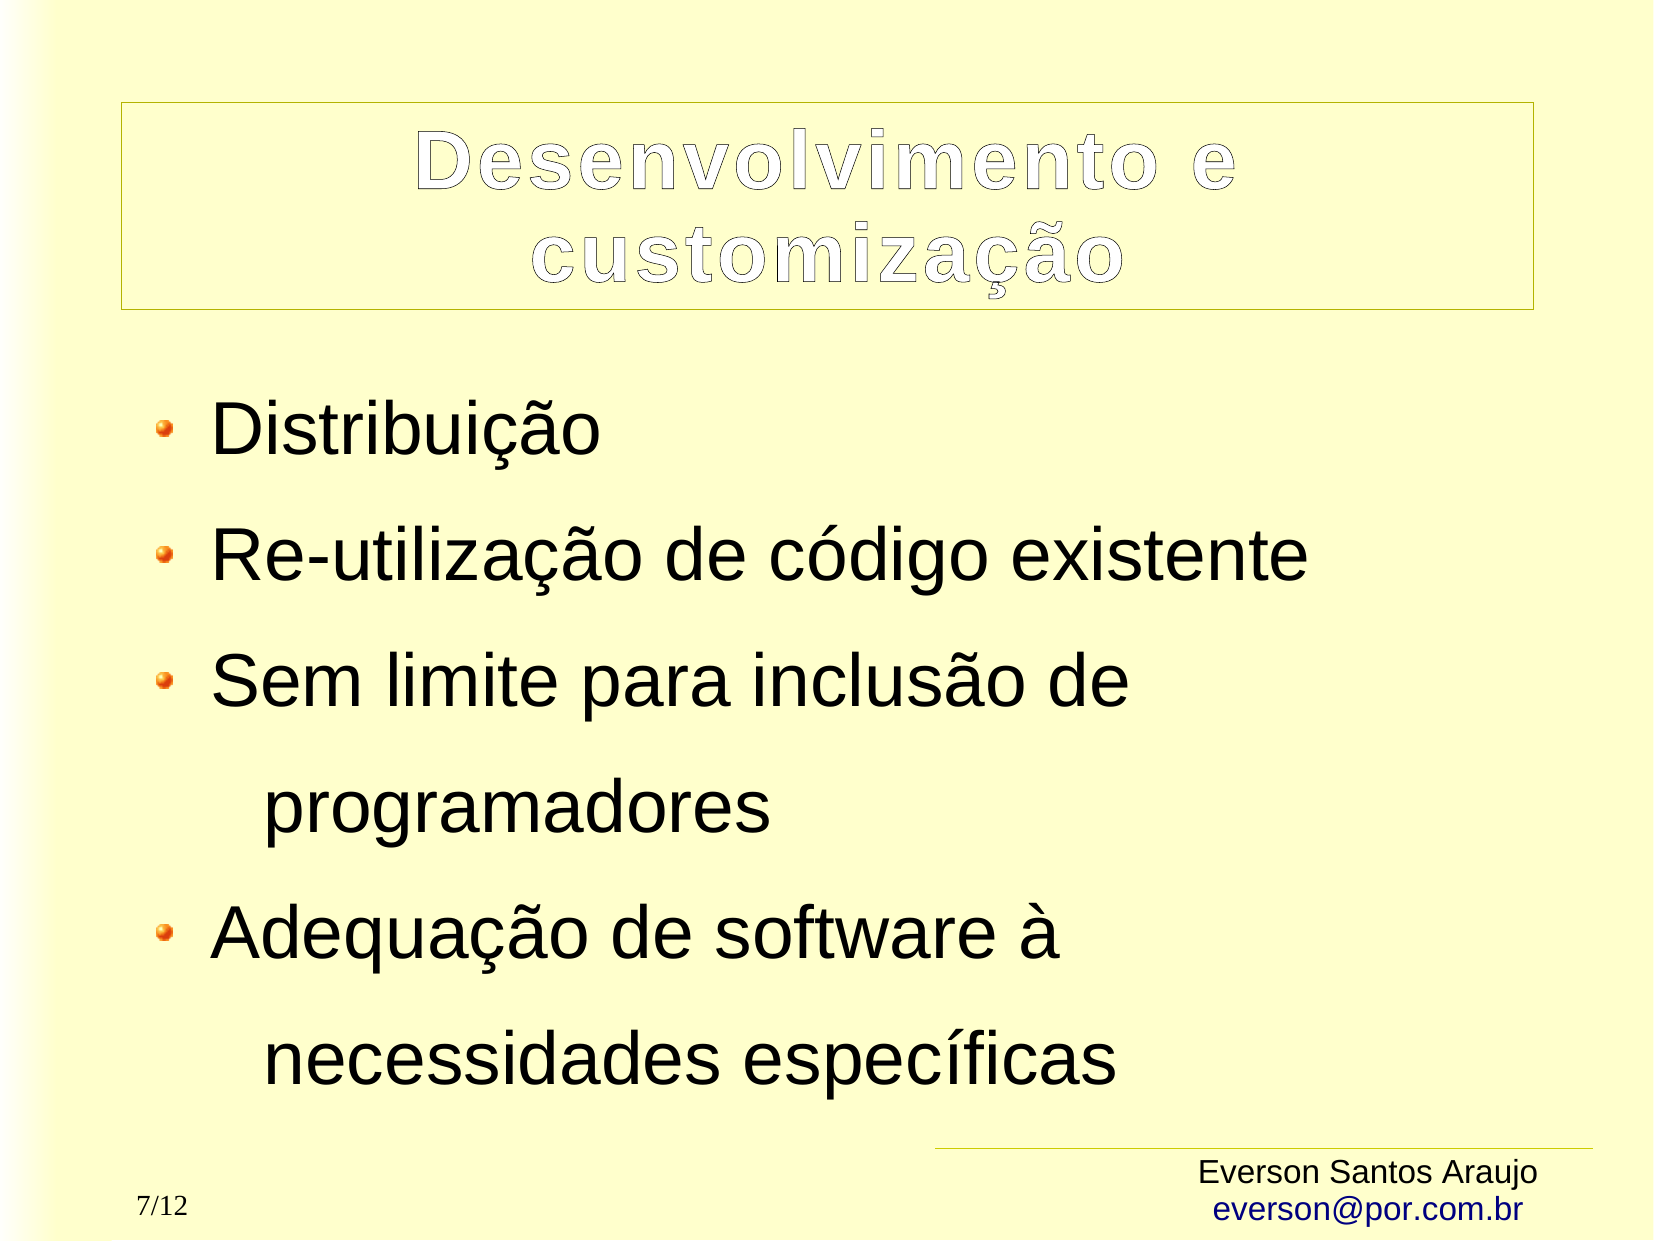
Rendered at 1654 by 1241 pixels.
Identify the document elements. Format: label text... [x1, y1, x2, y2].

list Distribuição Re-utilização de código existente Sem limite para inclusão de programadores Adequação de software à necessidades específicas [121, 344, 1534, 1127]
title Desenvolvimento e customização [121, 102, 1534, 311]
